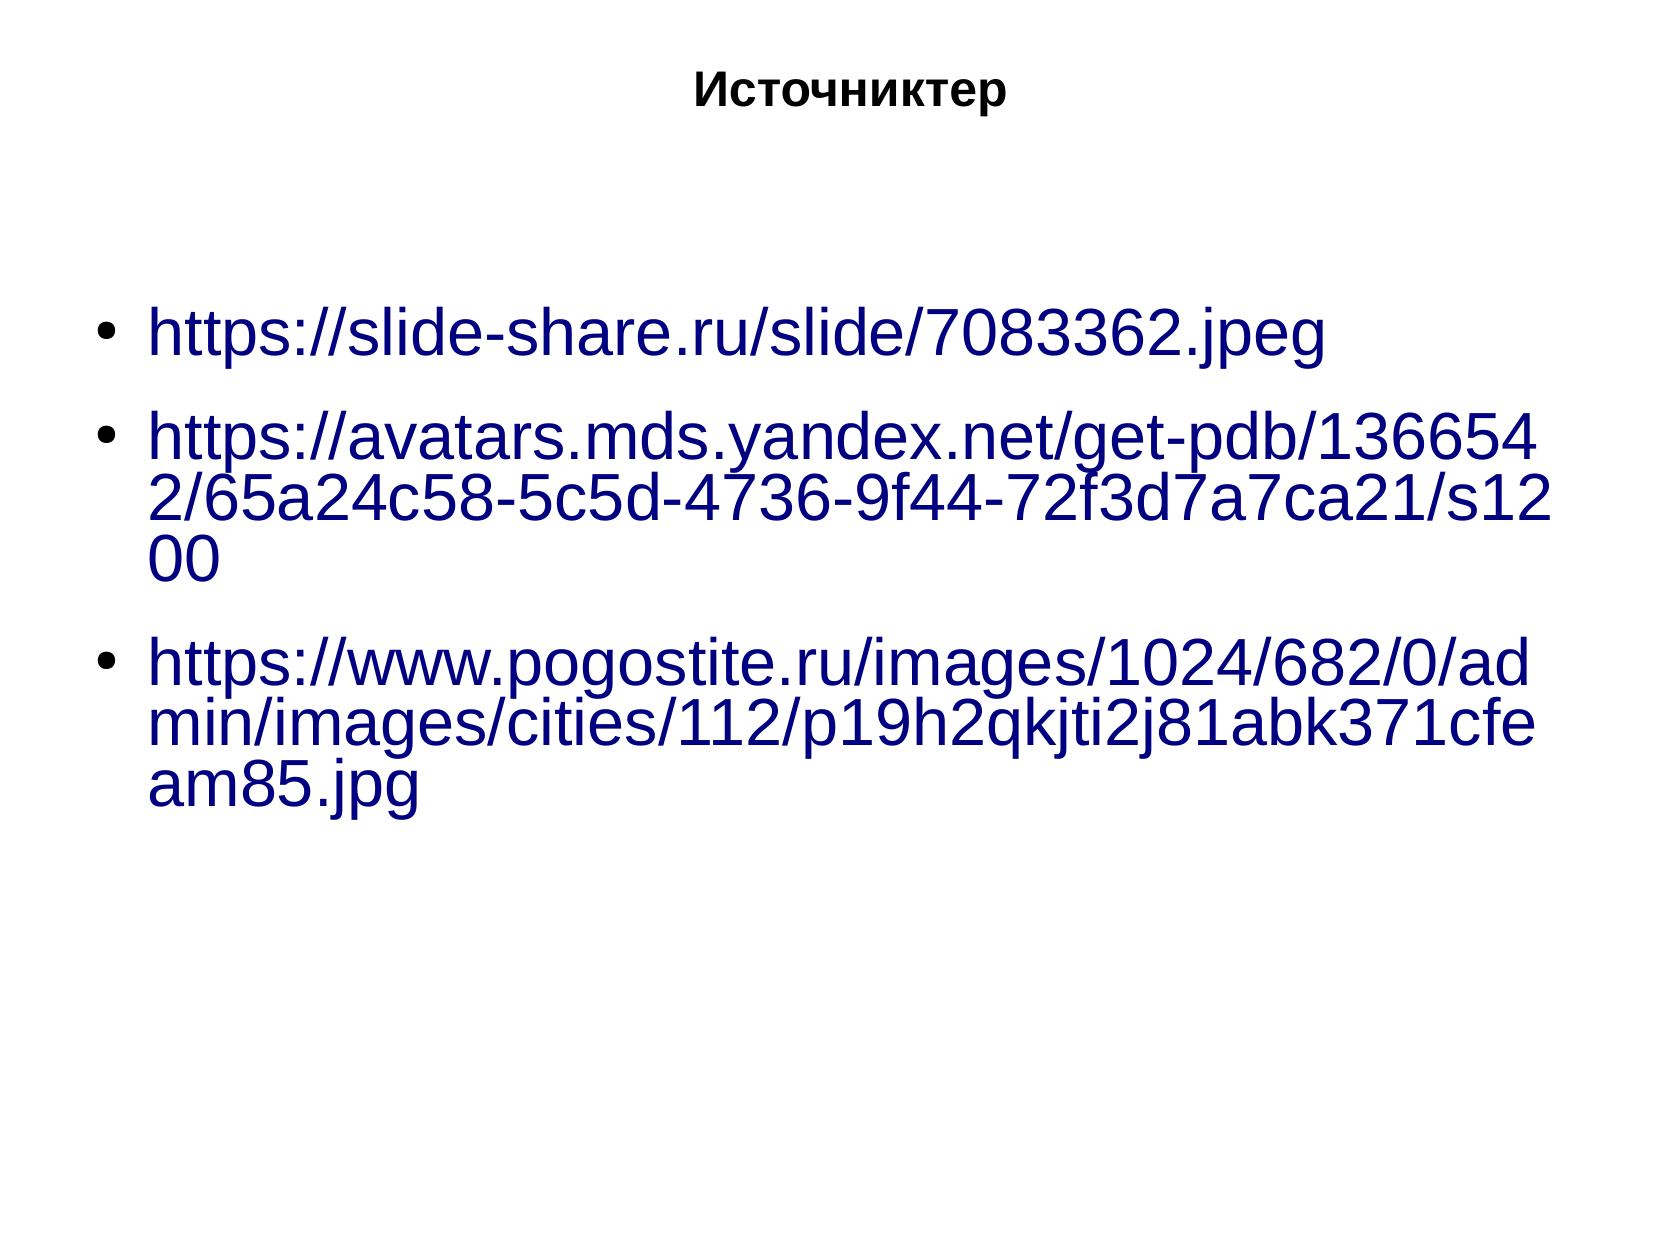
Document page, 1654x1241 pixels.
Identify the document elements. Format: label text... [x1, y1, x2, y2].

list https://slide-share.ru/slide/7083362.jpeg https://avatars.mds.yandex.net/get-pdb/1366542/65a24c58-5c5d-4736-9f44-72f3d7a7ca21/s1200 https://www.pogostite.ru/images/1024/682/0/admin/images/cities/112/p19h2qkjti2j81abk371cfeam85.jpg [76, 295, 1565, 1114]
title Источниктер [106, 29, 1595, 148]
text_box [84, 309, 1573, 1128]
